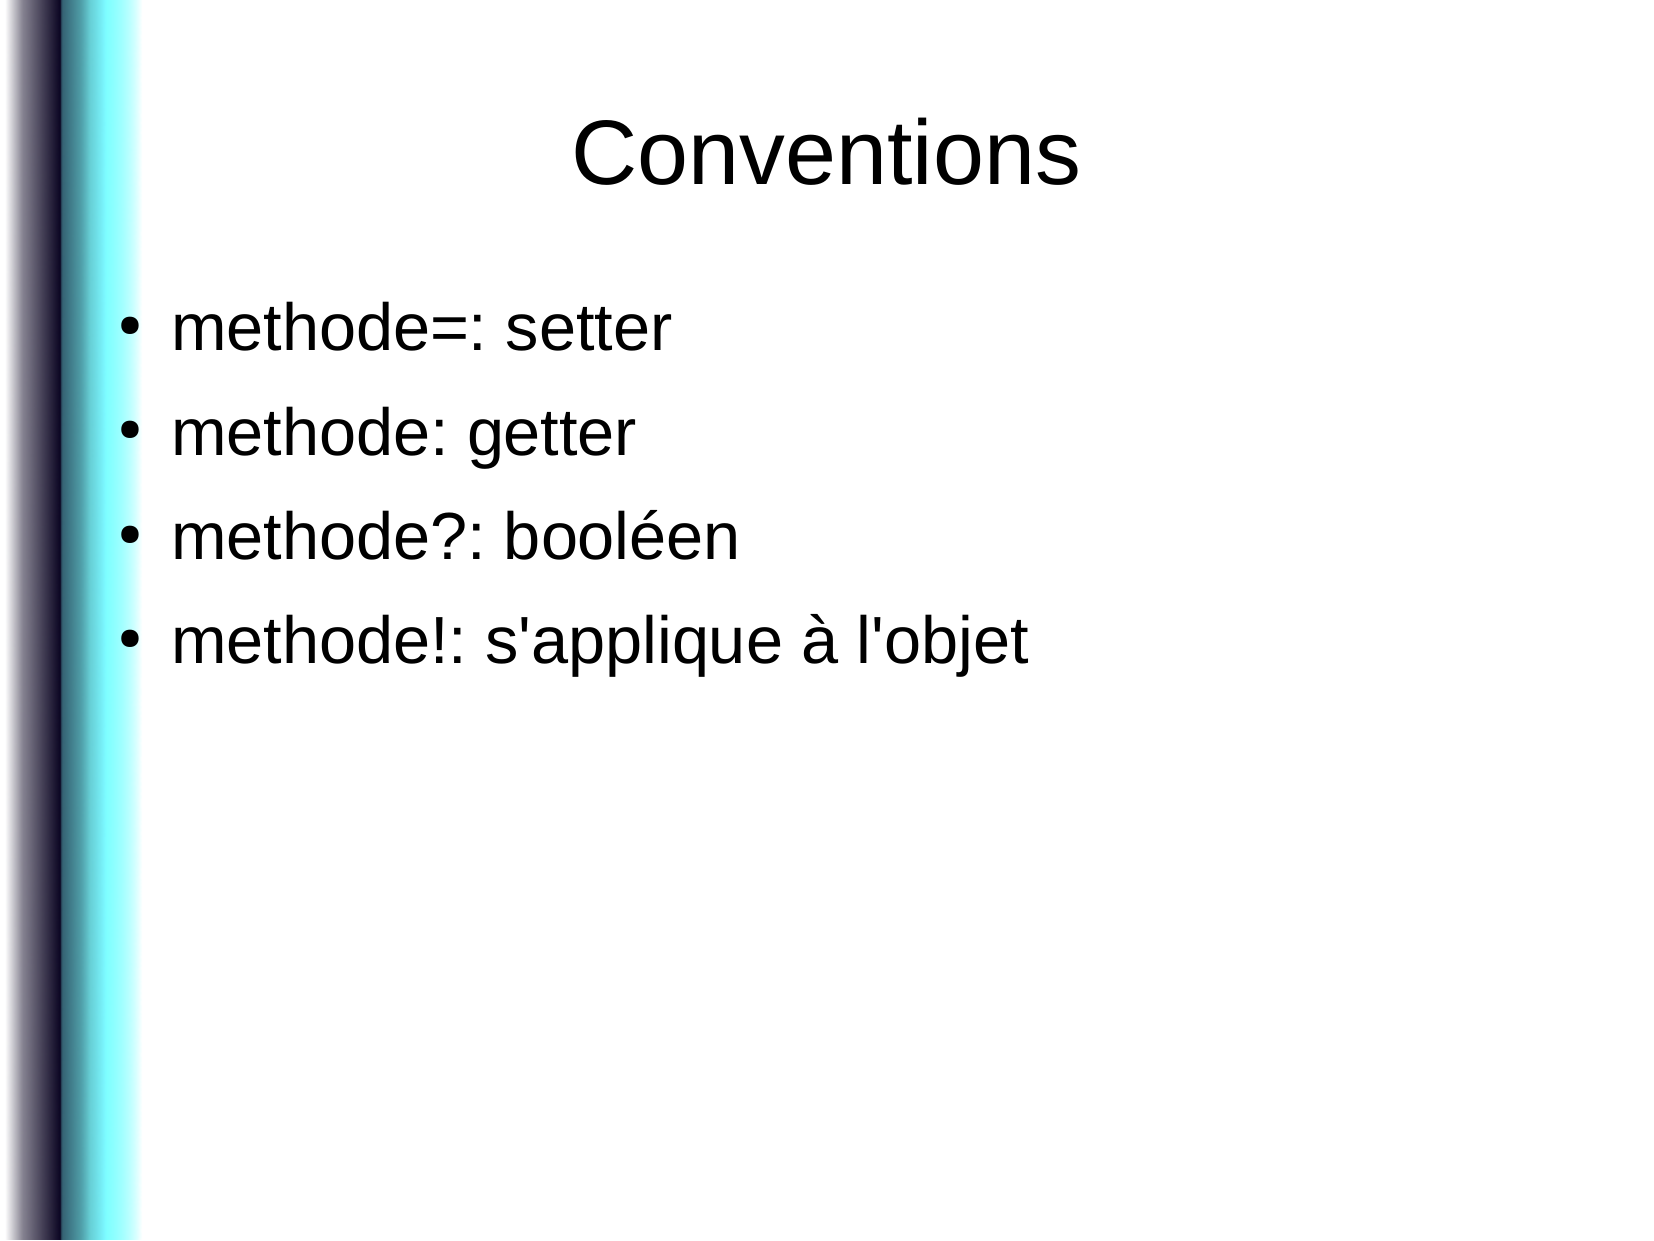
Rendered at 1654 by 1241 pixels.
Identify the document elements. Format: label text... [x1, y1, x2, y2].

list methode=: setter methode: getter methode?: booléen methode!: s'applique à l'objet [82, 290, 1571, 1109]
picture [0, 0, 1654, 1240]
title Conventions [82, 49, 1571, 257]
